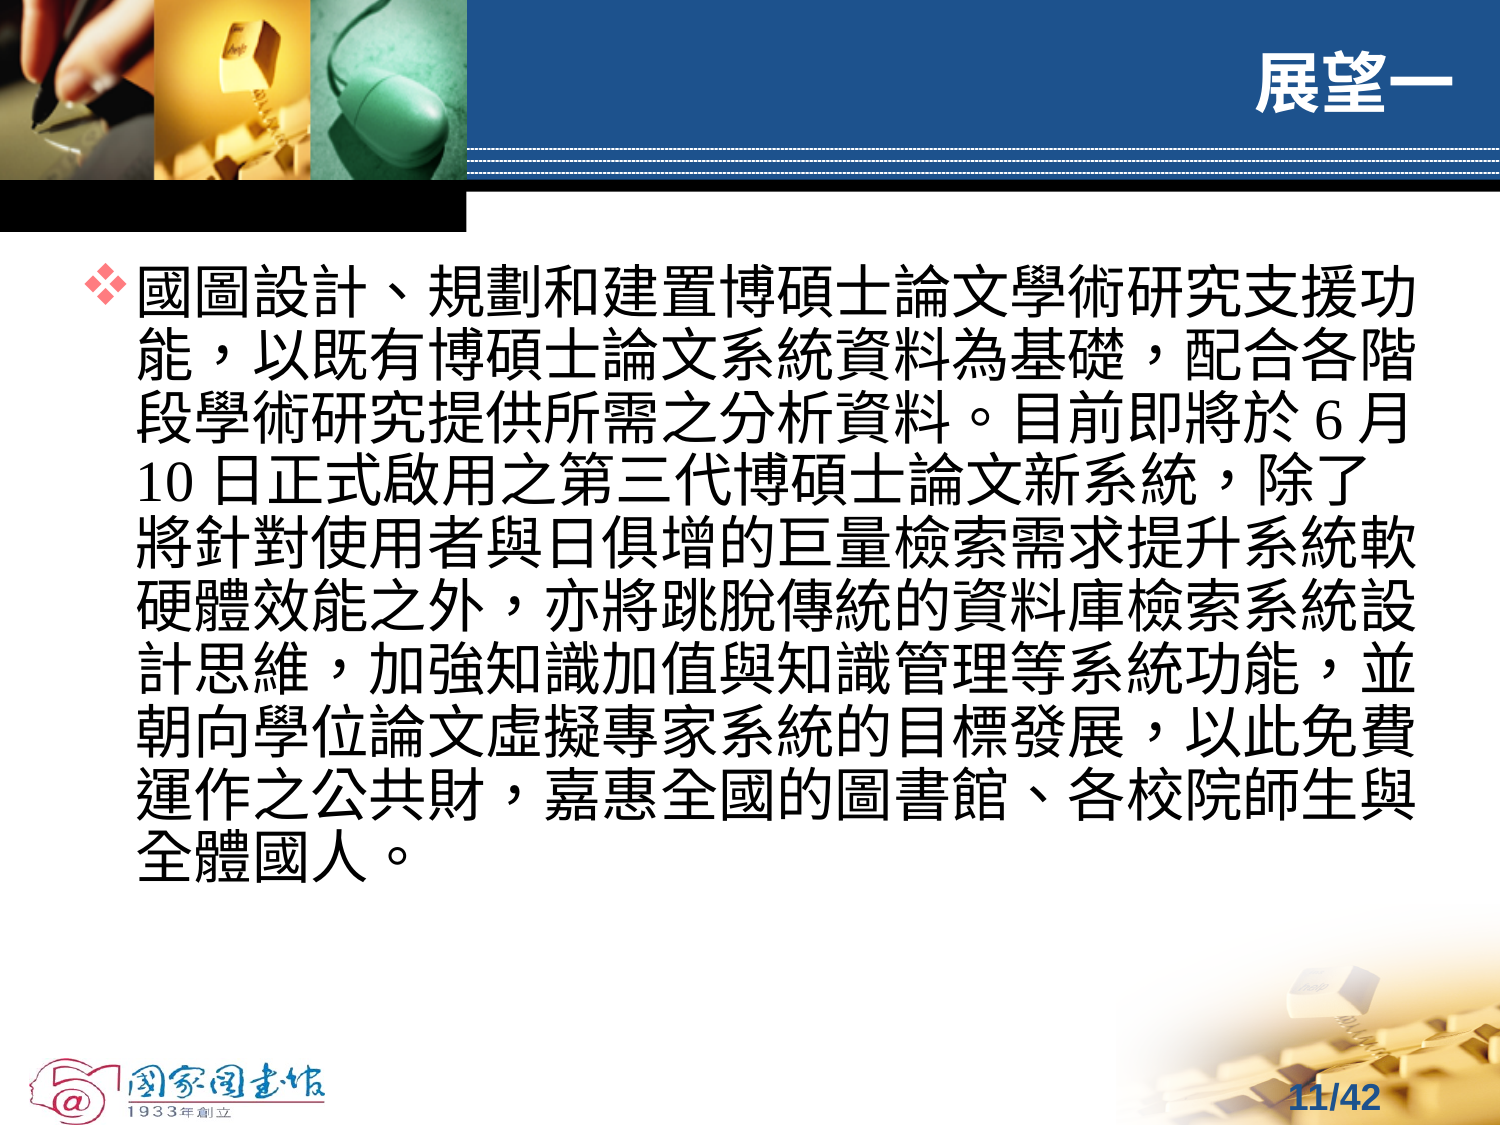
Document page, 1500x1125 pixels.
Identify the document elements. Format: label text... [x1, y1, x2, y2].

picture [29, 1058, 325, 1125]
list 國圖設計、規劃和建置博碩士論文學術研究支援功能，以既有博碩士論文系統資料為基礎，配合各階段學術研究提供所需之分析資料。目前即將於6月10日正式啟用之第三代博碩士論文新系統，除了將針對使用者與日俱增的巨量檢索需求提升系統軟硬體效能之外，亦將跳脫傳統的資料庫檢索系統設計思維，加強知識加值與知識管理等系統功能，並朝向學位論文虛擬專家系統的目標發展，以此免費運作之公共財，嘉惠全國的圖書館、各校院師生與全體國人。 [64, 255, 1440, 953]
title 展望一 [469, 24, 1470, 138]
